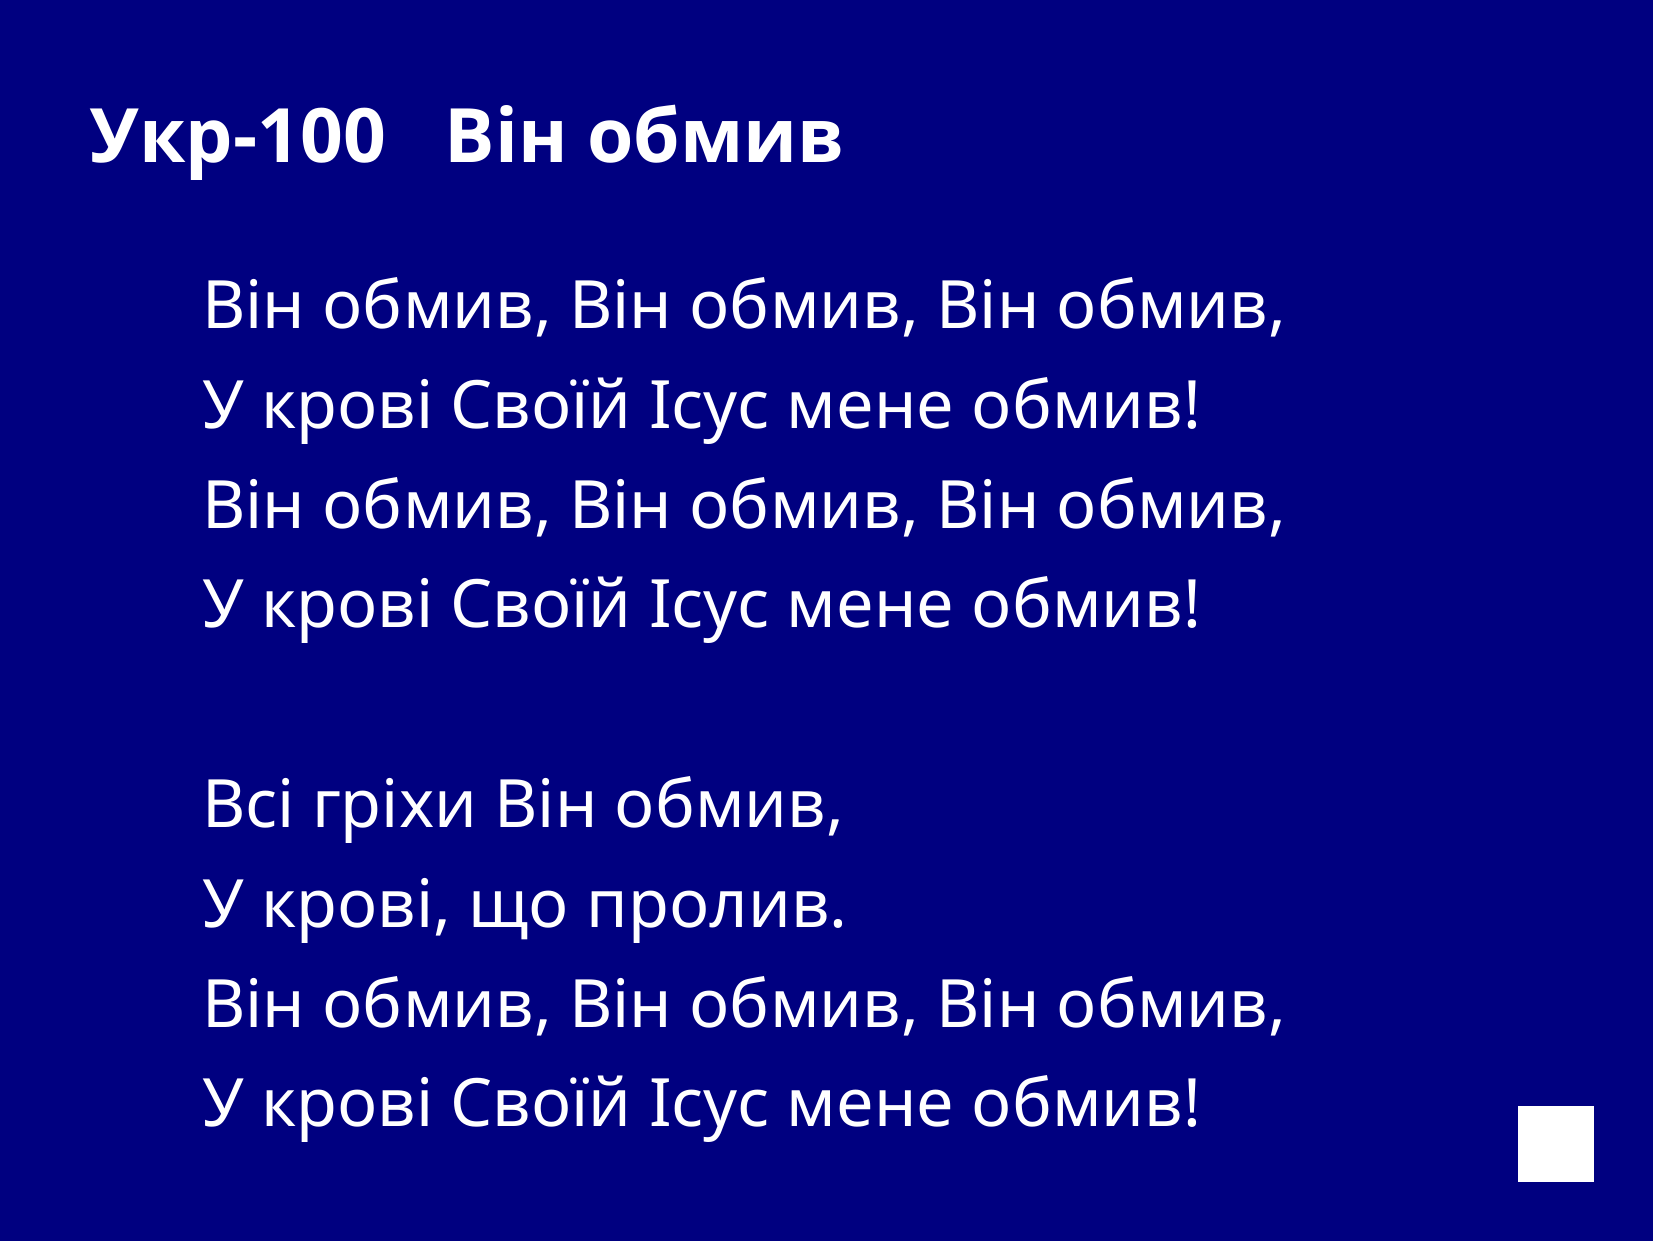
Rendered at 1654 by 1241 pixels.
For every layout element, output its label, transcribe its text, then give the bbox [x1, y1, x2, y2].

text_box Укр-100 Він обмив [75, 75, 1576, 188]
text_box [1518, 1106, 1594, 1182]
text_box Він обмив, Він обмив, Він обмив, У крові Своїй Ісус мене обмив! Він обмив, Він обмив, Він обмив, У крові Своїй Ісус мене обмив! Всі гріхи Він обмив, У крові, що пролив. Він обмив, Він обмив, Він обмив, У крові Своїй Ісус мене обмив! [75, 188, 1576, 1163]
